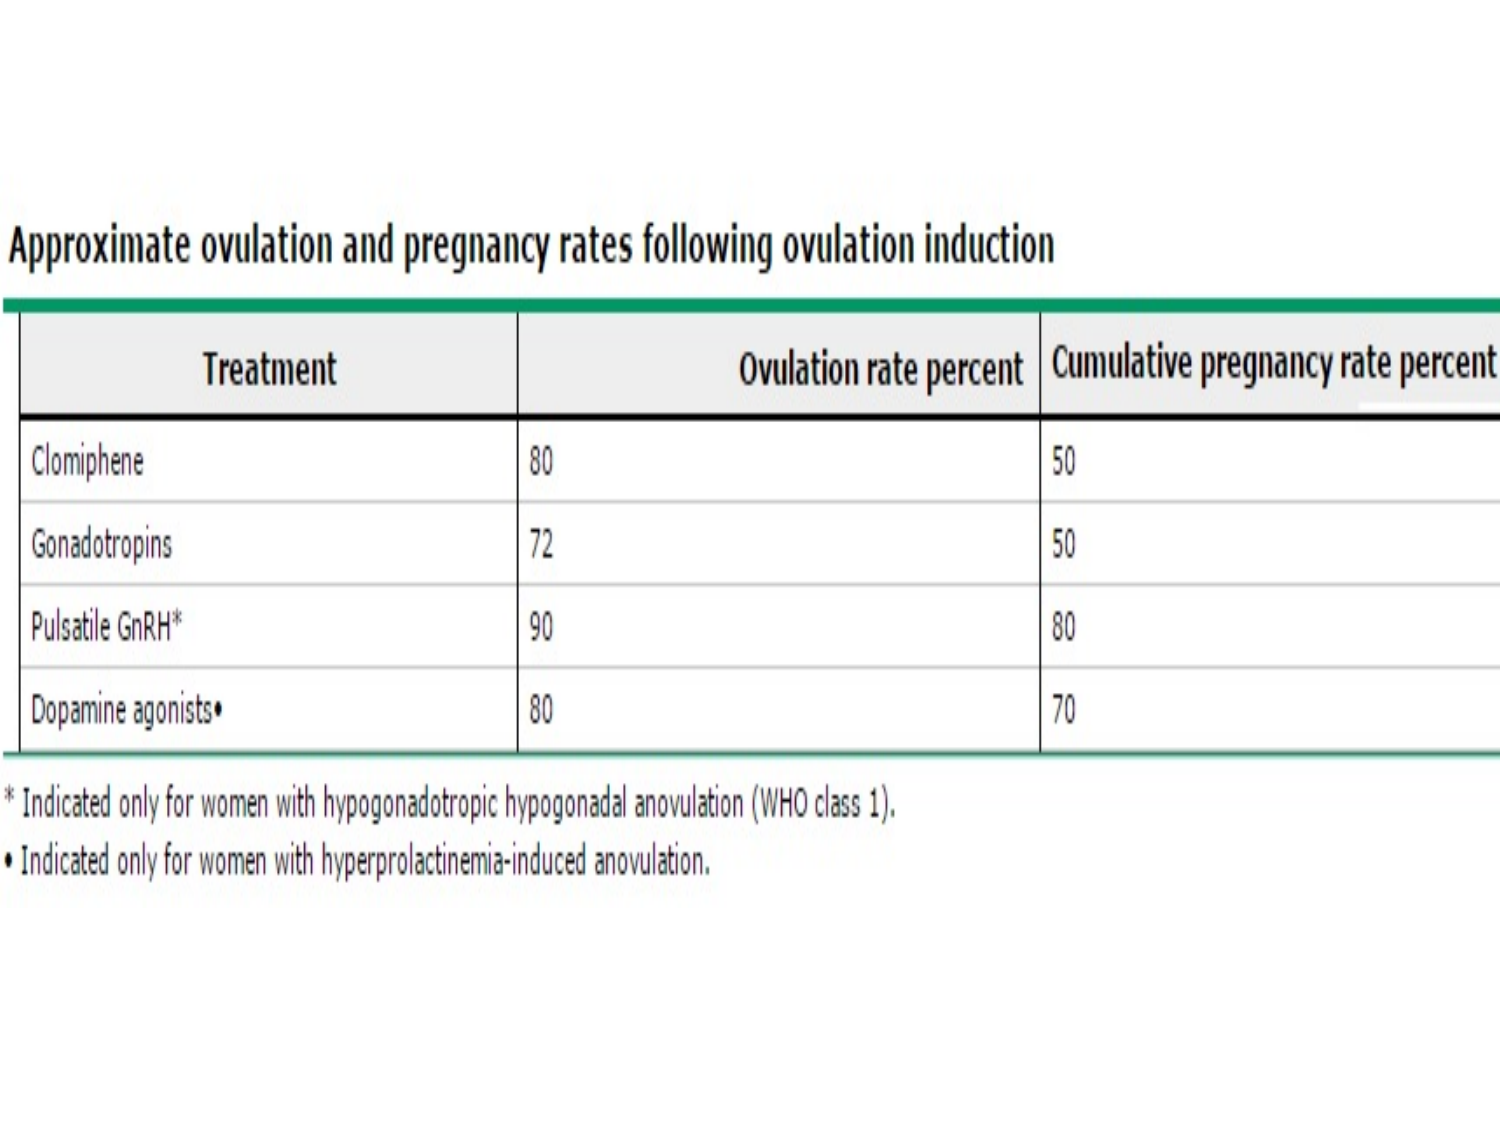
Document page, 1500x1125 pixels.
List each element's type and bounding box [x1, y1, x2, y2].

picture [0, 147, 1500, 908]
